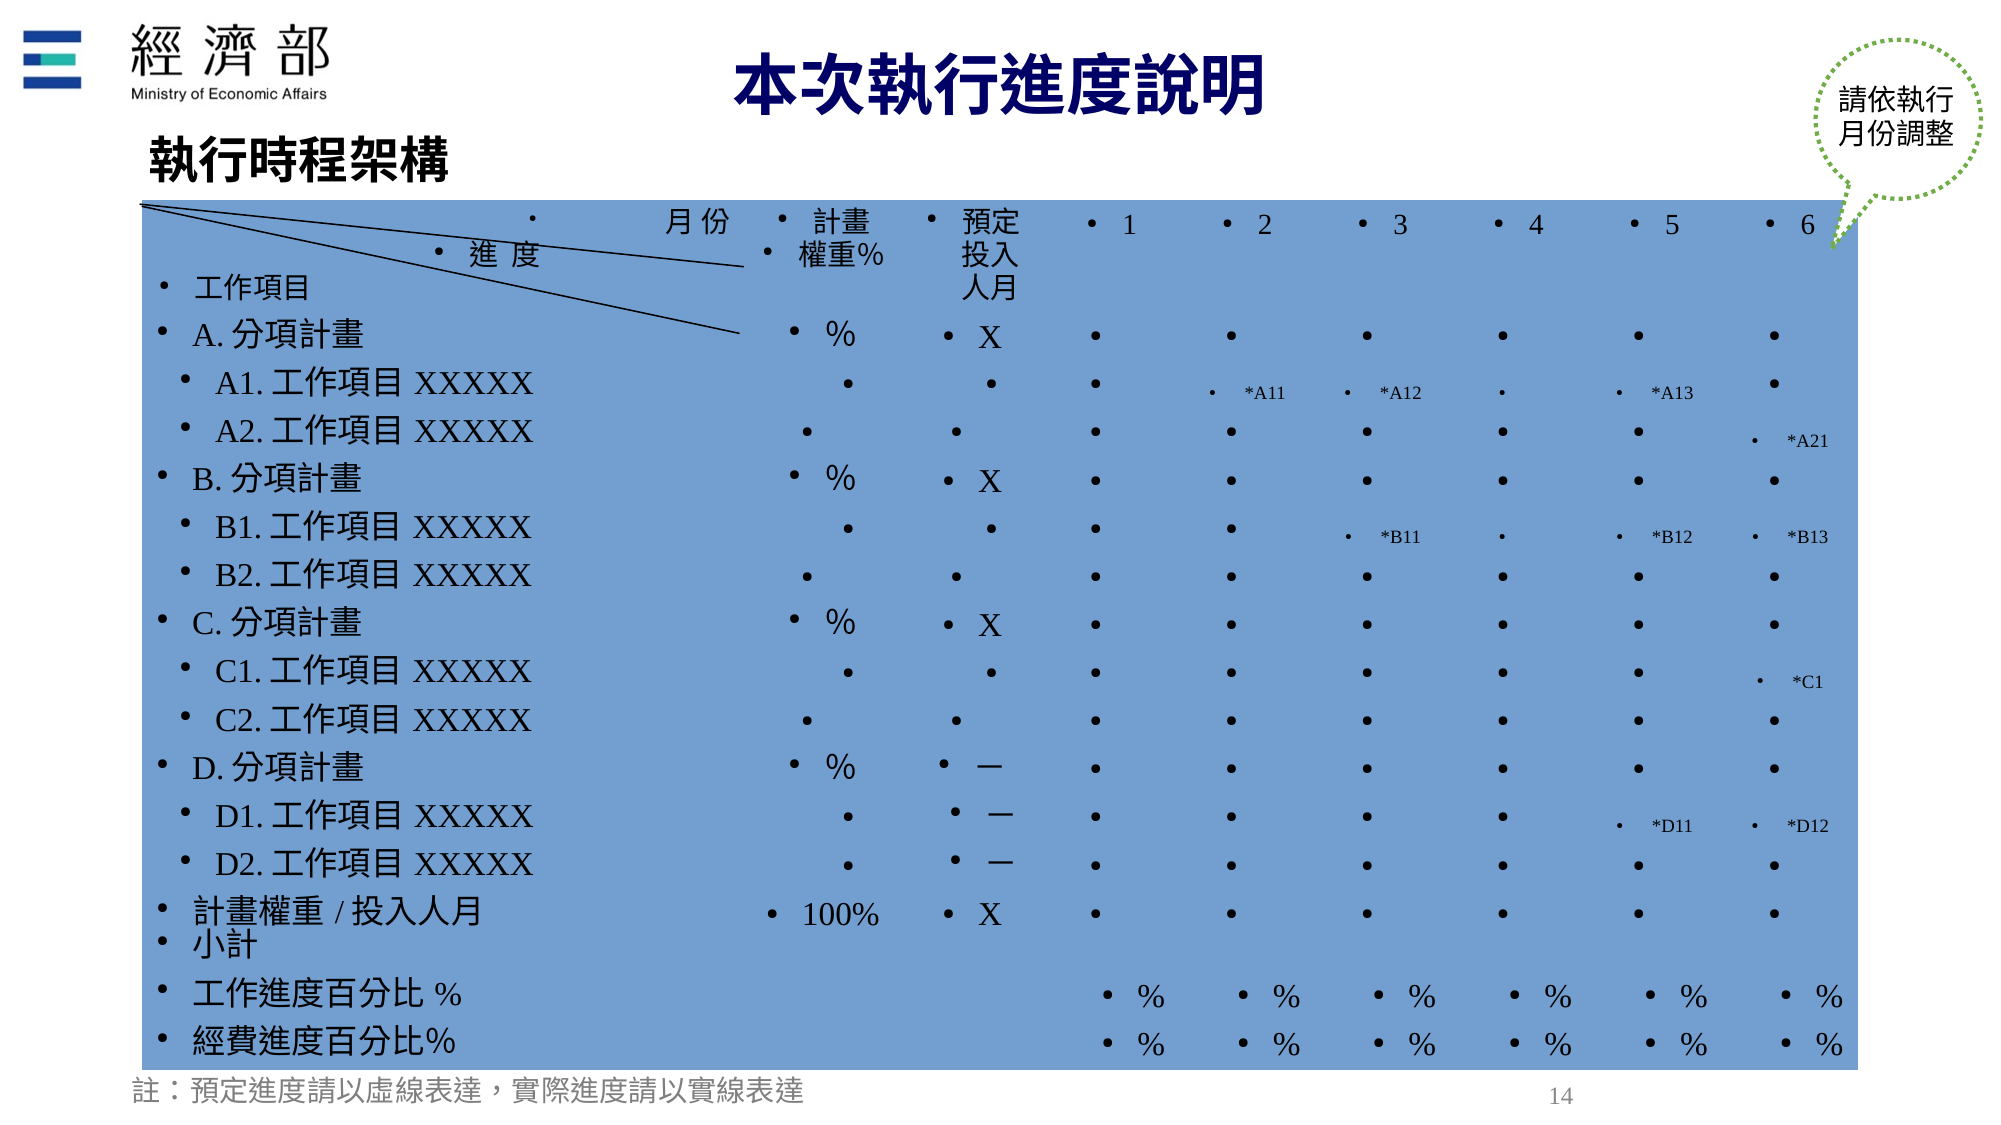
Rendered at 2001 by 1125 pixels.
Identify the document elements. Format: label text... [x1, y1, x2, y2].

table_header 6 [1723, 200, 1858, 315]
table_header 3 [1315, 200, 1451, 315]
table_cell [1723, 700, 1858, 748]
table_cell C2.工作項目XXXXX [142, 700, 745, 748]
table_cell [1044, 507, 1180, 555]
table_cell [1723, 892, 1858, 974]
table_cell A1.工作項目XXXXX [142, 363, 745, 411]
table_cell ％ [745, 748, 901, 796]
table_cell － [901, 844, 1044, 892]
table_cell [1723, 844, 1858, 892]
table_cell *D11 [1587, 796, 1723, 844]
table_cell [1044, 604, 1180, 652]
table_cell *A12 [1315, 363, 1451, 411]
table_cell [1587, 748, 1723, 796]
table_cell [1587, 555, 1723, 604]
table_cell [1180, 844, 1315, 892]
table_cell D.分項計畫 [142, 748, 745, 796]
title 本次執行進度說明 [99, 23, 1900, 143]
table_cell % [1044, 974, 1180, 1022]
table_cell *C1 [1723, 652, 1858, 700]
text_box [1831, 39, 1966, 73]
list 執行時程架構 [123, 114, 474, 204]
table_cell X [901, 604, 1044, 652]
table_cell [1180, 700, 1315, 748]
table_cell [745, 844, 901, 892]
table_cell [1723, 555, 1858, 604]
table_cell [901, 363, 1044, 411]
table_cell [1180, 748, 1315, 796]
table_cell [1044, 411, 1180, 459]
table_header 5 [1587, 200, 1723, 315]
text_box 註：預定進度請以虛線表達，實際進度請以實線表達 [117, 1065, 820, 1115]
table_header 2 [1180, 200, 1315, 315]
table_cell [1451, 315, 1587, 363]
table_cell *A13 [1587, 363, 1723, 411]
table_cell [1451, 748, 1587, 796]
table_cell [745, 507, 901, 555]
table_cell [745, 796, 901, 844]
table_cell [1315, 892, 1451, 974]
table_cell [745, 411, 901, 459]
table_cell [1587, 459, 1723, 507]
table_cell [1044, 796, 1180, 844]
table_cell D1.工作項目XXXXX [142, 796, 745, 844]
table_cell [1315, 700, 1451, 748]
table_cell [1044, 459, 1180, 507]
table_cell [1180, 796, 1315, 844]
table_cell X [901, 892, 1044, 974]
table_cell % [1044, 1022, 1180, 1070]
table_cell [1180, 459, 1315, 507]
table_cell [1315, 315, 1451, 363]
table_cell [1451, 459, 1587, 507]
table_cell 100% [745, 892, 901, 974]
table_cell [1315, 748, 1451, 796]
table_header 4 [1451, 200, 1587, 315]
table_cell B1.工作項目XXXXX [142, 507, 745, 555]
table_cell [1587, 411, 1723, 459]
table_cell *D12 [1723, 796, 1858, 844]
table_cell [1723, 363, 1858, 411]
table_cell [1723, 315, 1858, 363]
table_cell *A11 [1180, 363, 1315, 411]
table_cell [1180, 315, 1315, 363]
table_cell [1587, 700, 1723, 748]
text_box [1826, 158, 1971, 249]
table_cell % [1451, 1022, 1587, 1070]
table_cell [1723, 459, 1858, 507]
table_cell [1180, 507, 1315, 555]
table_cell [1587, 315, 1723, 363]
table_cell % [1315, 1022, 1451, 1070]
table_cell [901, 411, 1044, 459]
table_cell [1315, 555, 1451, 604]
table_cell [745, 700, 901, 748]
table_cell [1451, 411, 1587, 459]
table_cell [745, 363, 901, 411]
table_cell [901, 555, 1044, 604]
table_cell [1044, 700, 1180, 748]
table_cell [1587, 604, 1723, 652]
table_cell A2.工作項目XXXXX [142, 411, 745, 459]
table_cell [1180, 604, 1315, 652]
table_cell [1587, 892, 1723, 974]
table_cell [1451, 700, 1587, 748]
table_cell [1315, 796, 1451, 844]
table_cell 經費進度百分比％ [142, 1022, 1044, 1070]
table_cell － [901, 748, 1044, 796]
table_cell [1315, 459, 1451, 507]
table_cell 工作進度百分比% [142, 974, 1044, 1022]
table_cell [1451, 363, 1587, 411]
table_cell % [1451, 974, 1587, 1022]
table_cell X [901, 459, 1044, 507]
table_cell X [901, 315, 1044, 363]
table_cell 計畫權重/投入人月 小計 [142, 892, 745, 974]
table_cell [1451, 507, 1587, 555]
table_cell [1451, 796, 1587, 844]
table_cell [1723, 604, 1858, 652]
table_cell C1.工作項目XXXXX [142, 652, 745, 700]
table_cell *B11 [1315, 507, 1451, 555]
table_cell [1723, 748, 1858, 796]
table_cell [1180, 411, 1315, 459]
table_cell [745, 652, 901, 700]
table_cell [1451, 555, 1587, 604]
table_cell [901, 652, 1044, 700]
table_cell % [1723, 1022, 1858, 1070]
table_cell [1044, 748, 1180, 796]
table_header 1 [1044, 200, 1180, 315]
table_cell [1315, 411, 1451, 459]
table_cell *B12 [1587, 507, 1723, 555]
text_box 13 [1533, 1065, 2000, 1125]
table_cell [1044, 892, 1180, 974]
table_cell － [901, 796, 1044, 844]
table_header 月 份 進 度 工作項目 [142, 208, 644, 315]
table_cell [901, 700, 1044, 748]
table_cell [1451, 604, 1587, 652]
table_cell [1044, 844, 1180, 892]
table_cell % [1180, 1022, 1315, 1070]
table_cell % [1587, 1022, 1723, 1070]
table_cell [1587, 652, 1723, 700]
table_cell [1044, 363, 1180, 411]
table_cell % [1180, 974, 1315, 1022]
table_cell A.分項計畫 [142, 315, 745, 363]
table_cell [1587, 844, 1723, 892]
table_cell [1451, 892, 1587, 974]
table_cell [1180, 555, 1315, 604]
table_cell [1044, 555, 1180, 604]
table_cell [1180, 652, 1315, 700]
table_cell [1044, 652, 1180, 700]
table_cell [901, 507, 1044, 555]
table_cell *A21 [1723, 411, 1858, 459]
table_header 預定投入人月 [901, 200, 1044, 315]
table_cell ％ [745, 459, 901, 507]
table_cell D2.工作項目XXXXX [142, 844, 745, 892]
table_cell % [1315, 974, 1451, 1022]
table_header 月 份 進 度 工作項目 [142, 200, 745, 315]
table_cell [745, 555, 901, 604]
table_cell [1451, 652, 1587, 700]
table_cell [1315, 652, 1451, 700]
table_cell B2.工作項目XXXXX [142, 555, 745, 604]
table_cell [1044, 315, 1180, 363]
table_header 計畫 權重％ [745, 200, 901, 315]
table_cell *B13 [1723, 507, 1858, 555]
text_box 請依執行 月份調整 [1795, 73, 1998, 158]
table_cell % [1587, 974, 1723, 1022]
table_cell % [1723, 974, 1858, 1022]
table_cell ％ [745, 604, 901, 652]
table_cell [1180, 892, 1315, 974]
table_cell [1315, 604, 1451, 652]
table_cell [1315, 844, 1451, 892]
table_cell ％ [745, 315, 901, 363]
table_cell B.分項計畫 [142, 459, 745, 507]
table_cell [1451, 844, 1587, 892]
table_cell C.分項計畫 [142, 604, 745, 652]
